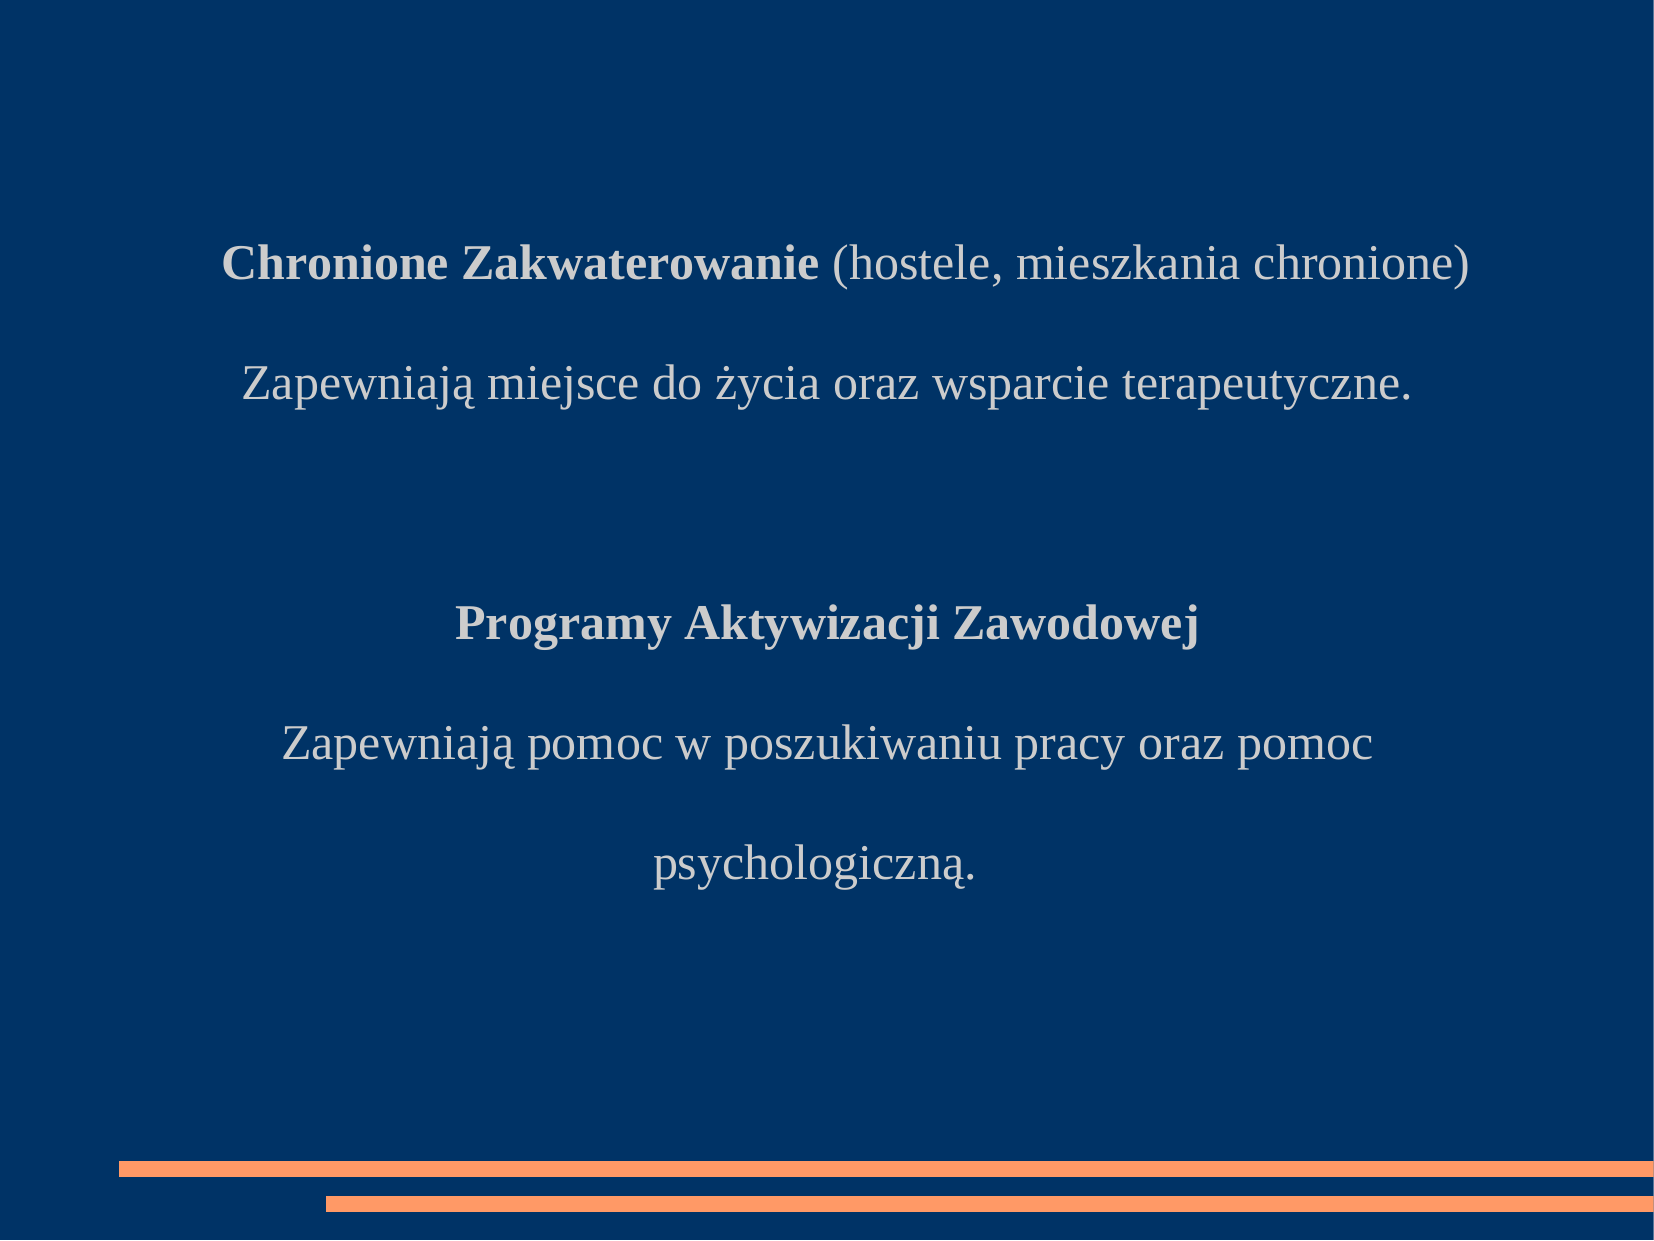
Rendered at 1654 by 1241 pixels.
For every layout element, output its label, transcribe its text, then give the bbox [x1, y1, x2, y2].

subtitle Chronione Zakwaterowanie (hostele, mieszkania chronione) Zapewniają miejsce do życia oraz wsparcie terapeutyczne. Programy Aktywizacji Zawodowej Zapewniają pomoc w poszukiwaniu pracy oraz pomoc psychologiczną. [121, 46, 1534, 1132]
